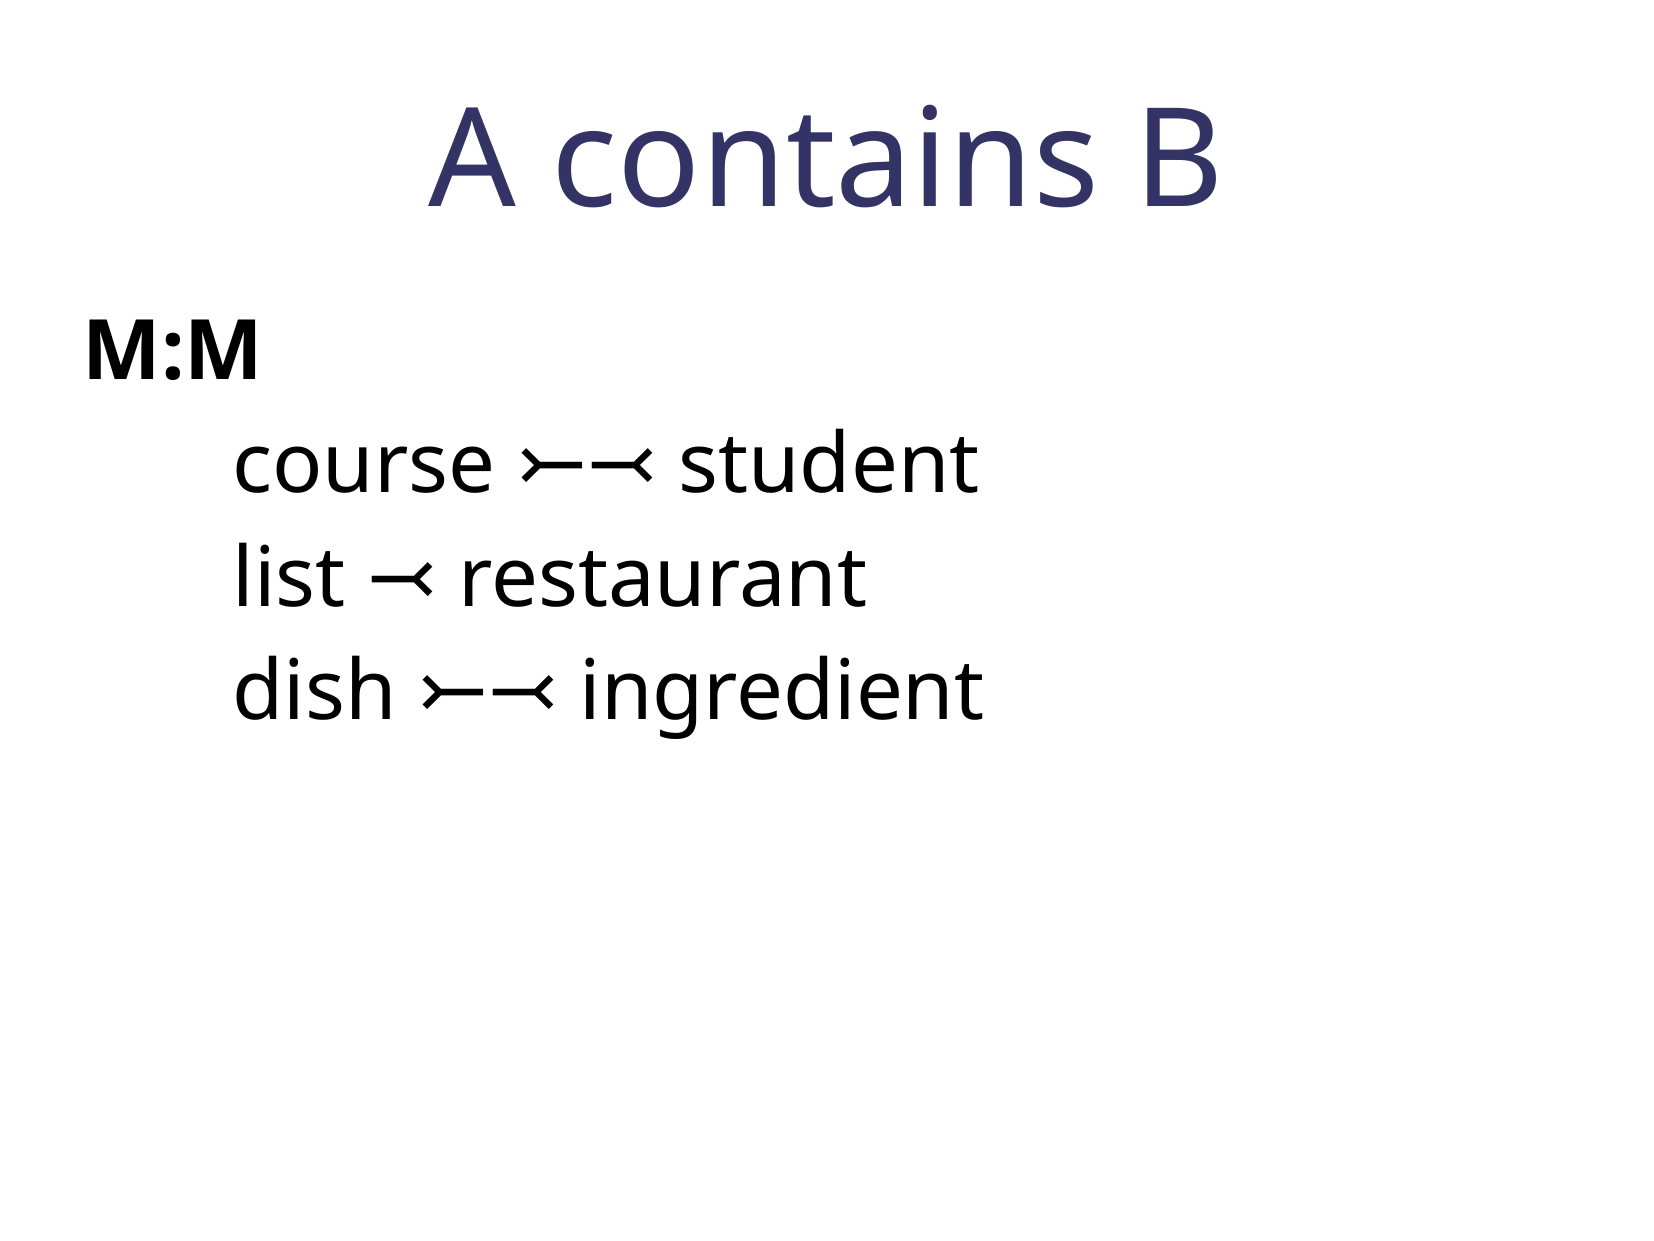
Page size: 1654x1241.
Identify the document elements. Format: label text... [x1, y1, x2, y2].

title A contains B [82, 56, 1571, 250]
subtitle M:M course ⤚⤙ student list ⤙ restaurant dish ⤚⤙ ingredient [82, 290, 1571, 1094]
